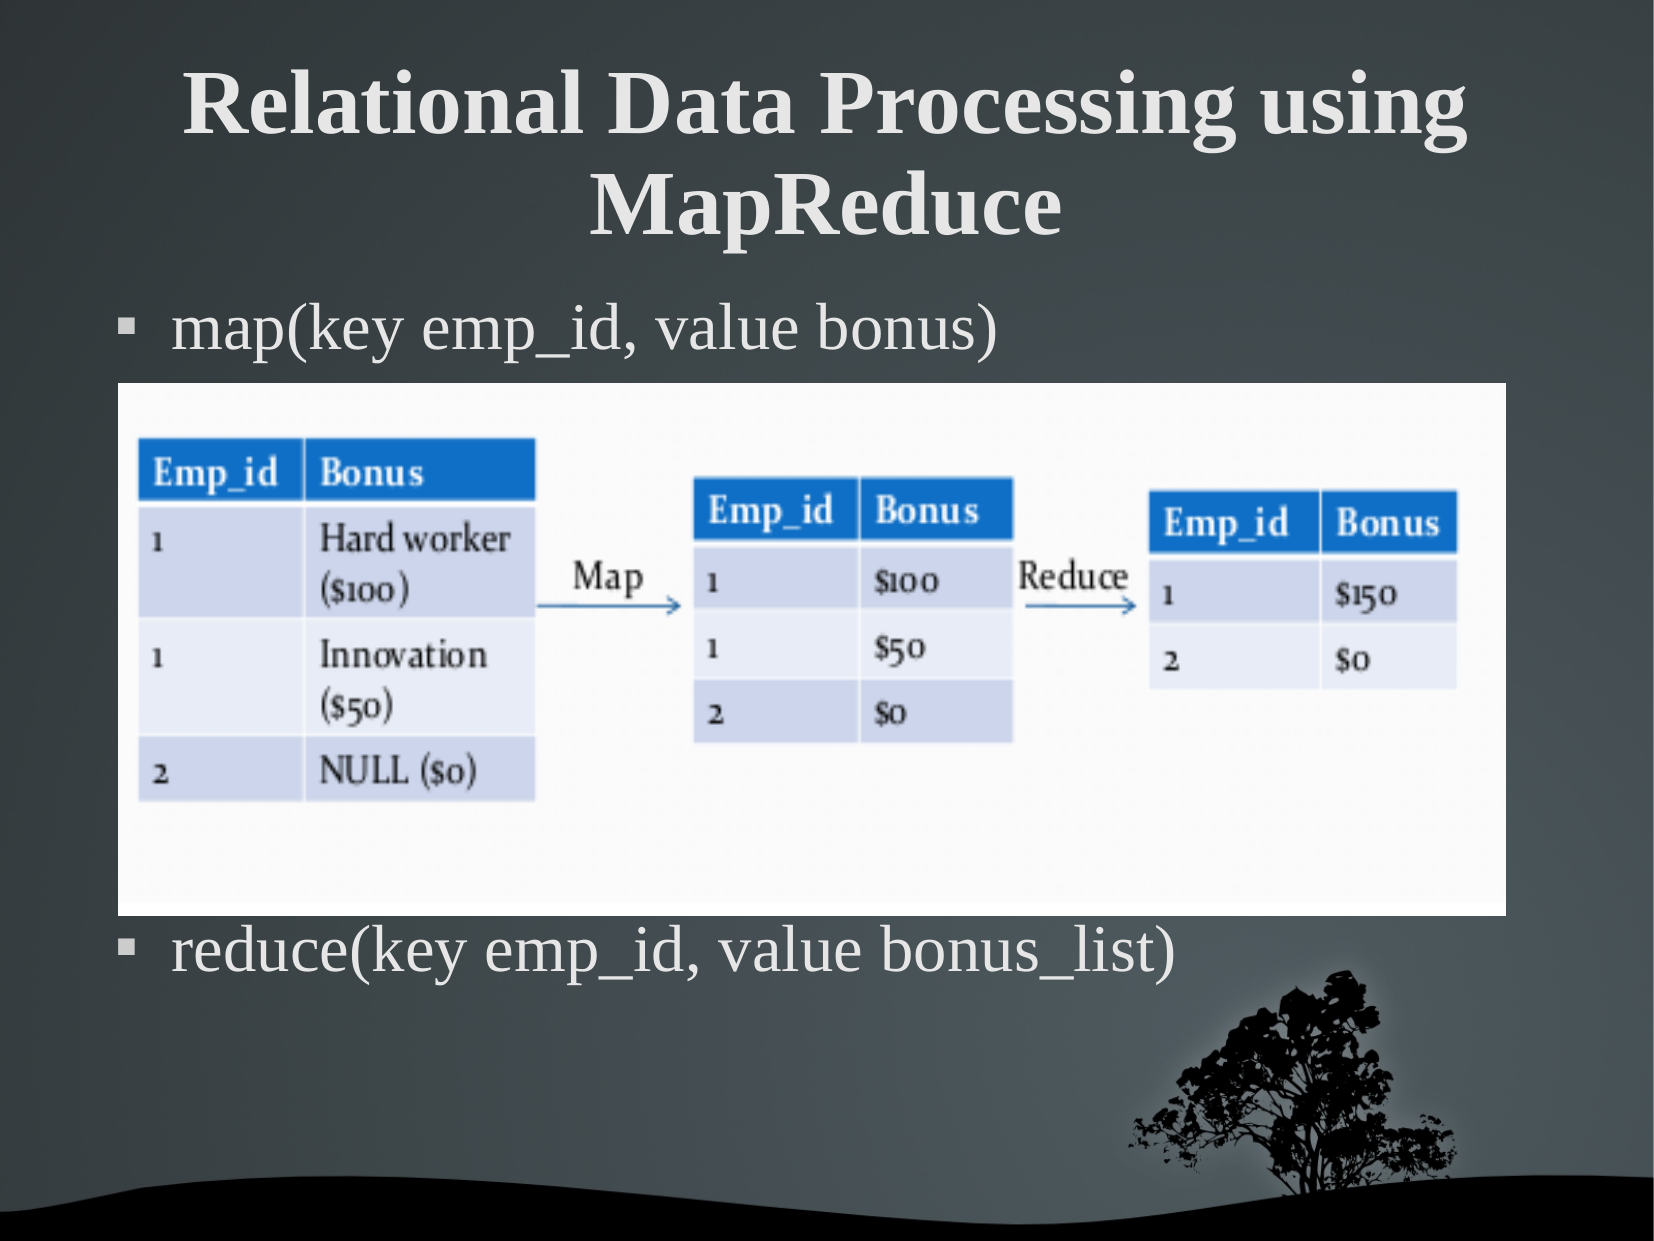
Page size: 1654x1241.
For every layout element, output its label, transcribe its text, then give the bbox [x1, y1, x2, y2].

list map(key emp_id, value bonus) reduce(key emp_id, value bonus_list) [82, 290, 1571, 1094]
title Relational Data Processing using MapReduce [82, 33, 1571, 273]
picture [0, 0, 1654, 1241]
